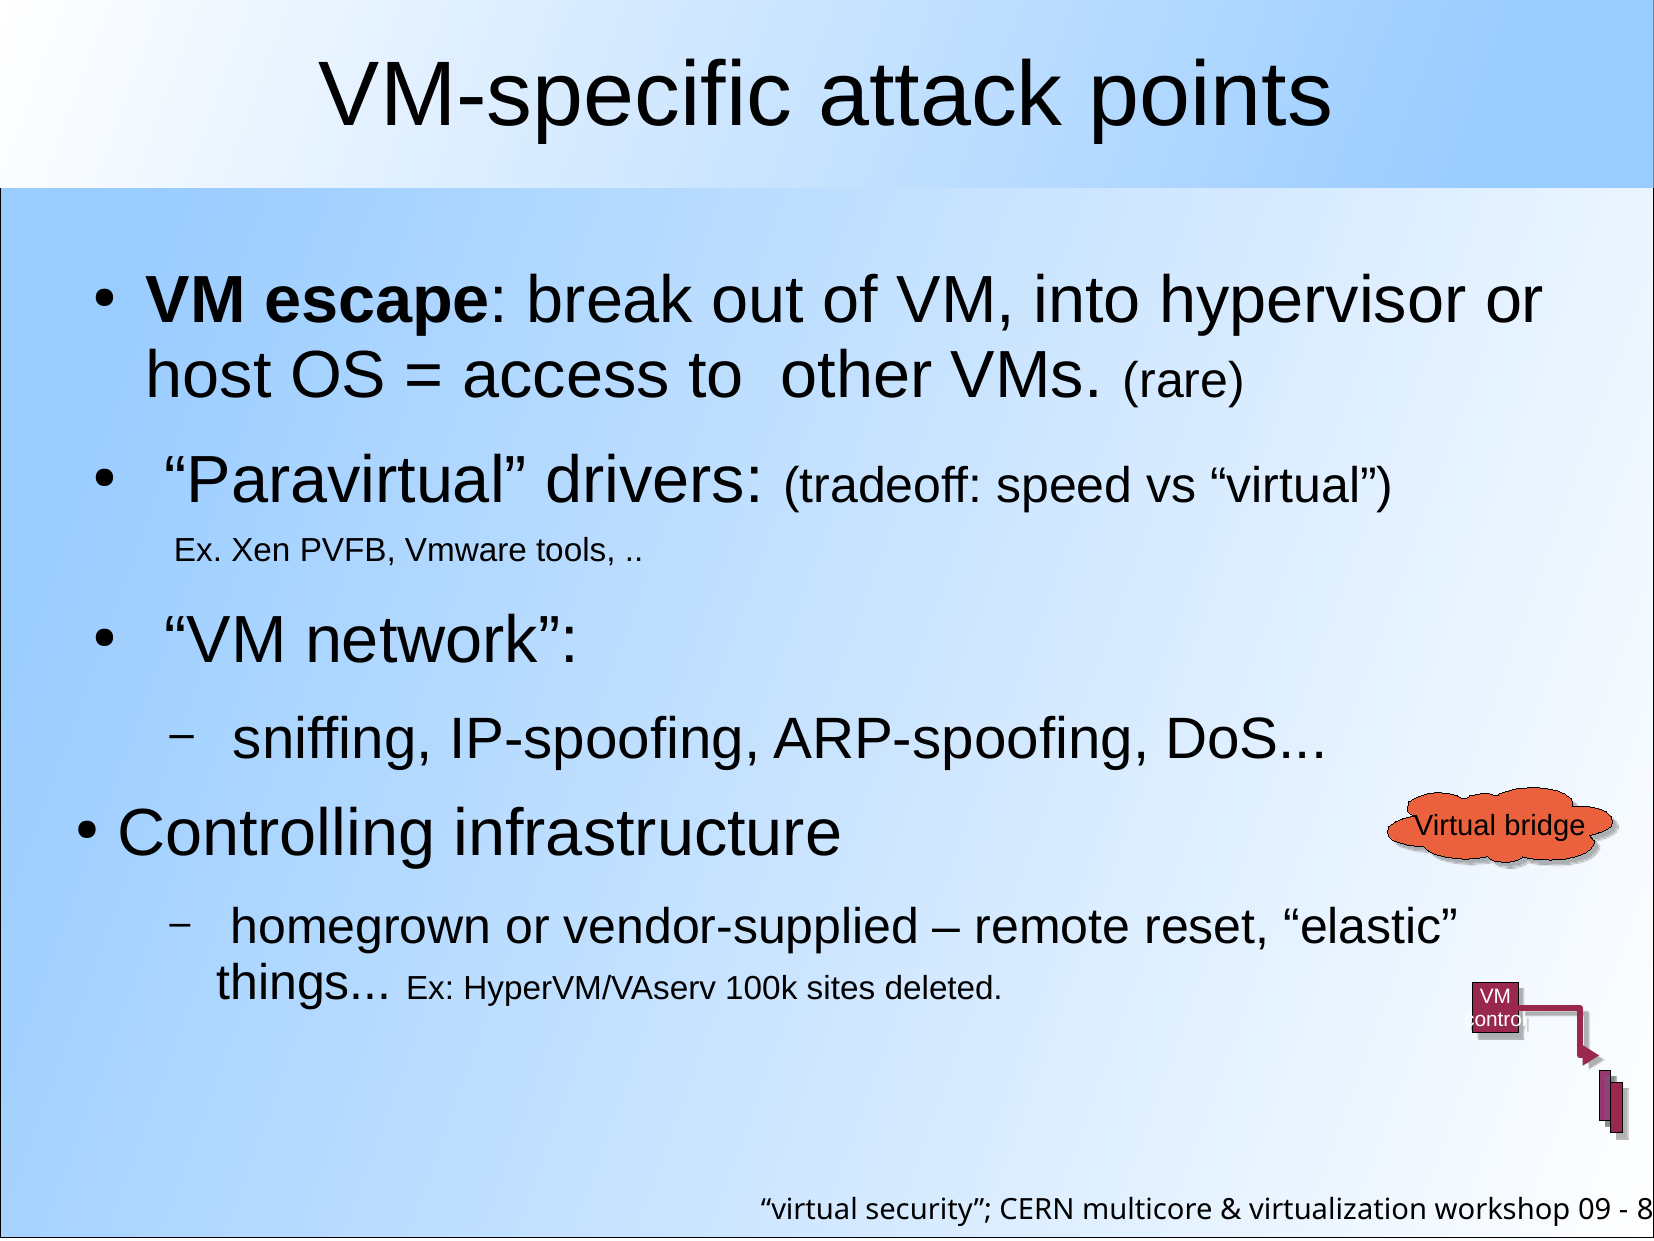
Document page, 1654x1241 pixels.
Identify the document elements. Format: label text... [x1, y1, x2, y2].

title VM-specific attack points [82, 0, 1571, 188]
text_box VM control [1472, 982, 1519, 1033]
text_box Virtual bridge [1564, 793, 1613, 860]
list VM escape: break out of VM, into hypervisor or host OS = access to other VMs. (rare) “Paravirtual” drivers: (tradeoff: speed vs “virtual”) Ex. Xen PVFB, Vmware tools, .. “VM network”: sniffing, IP-spoofing, ARP-spoofing, DoS... Controlling infrastructure homegrown or vendor-supplied – remote reset, “elastic” things... Ex: HyperVM/VAserv 100k sites deleted. [75, 262, 1564, 1201]
text_box [1599, 1070, 1623, 1133]
